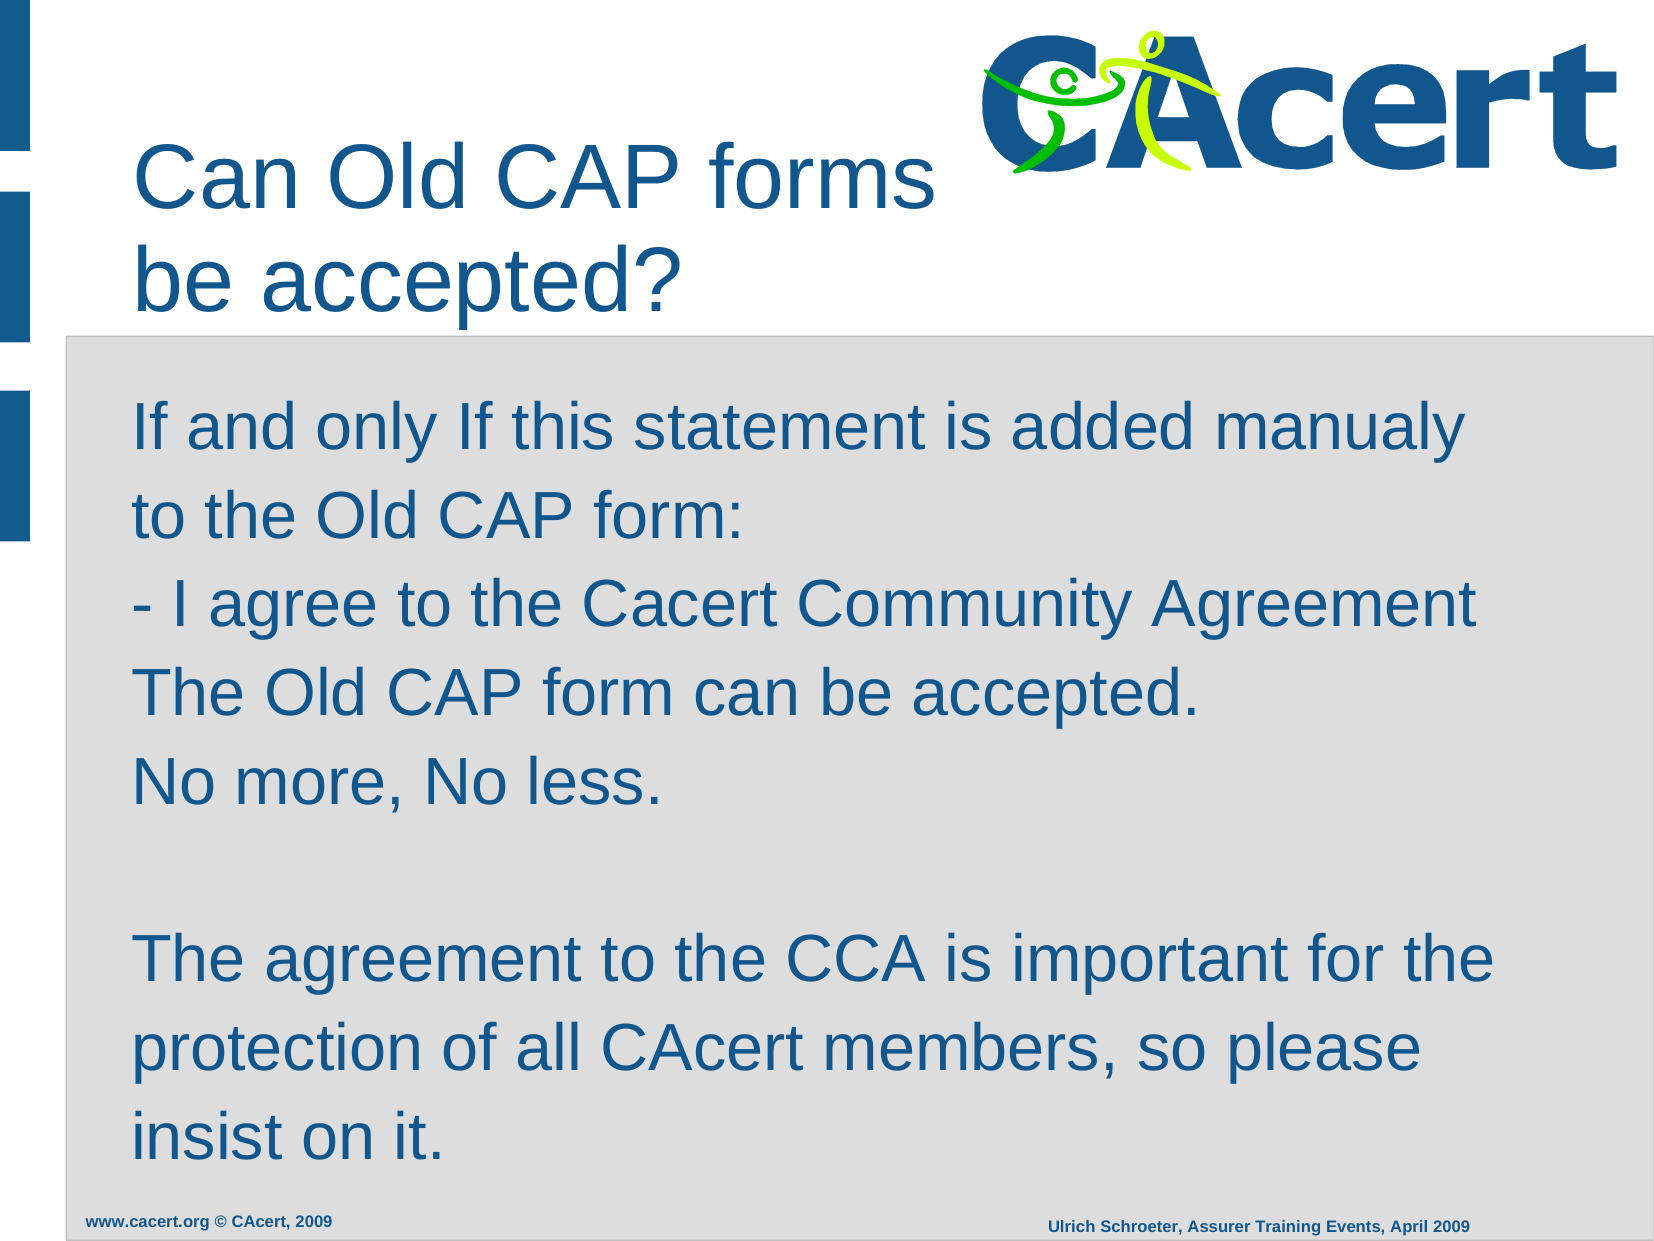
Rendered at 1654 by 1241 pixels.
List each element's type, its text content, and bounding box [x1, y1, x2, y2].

text_box If and only If this statement is added manualy to the Old CAP form: - I agree to the Cacert Community Agreement The Old CAP form can be accepted. No more, No less. The agreement to the CCA is important for the protection of all CAcert members, so please insist on it. [116, 367, 1595, 1182]
text_box Can Old CAP forms be accepted? [118, 118, 954, 339]
